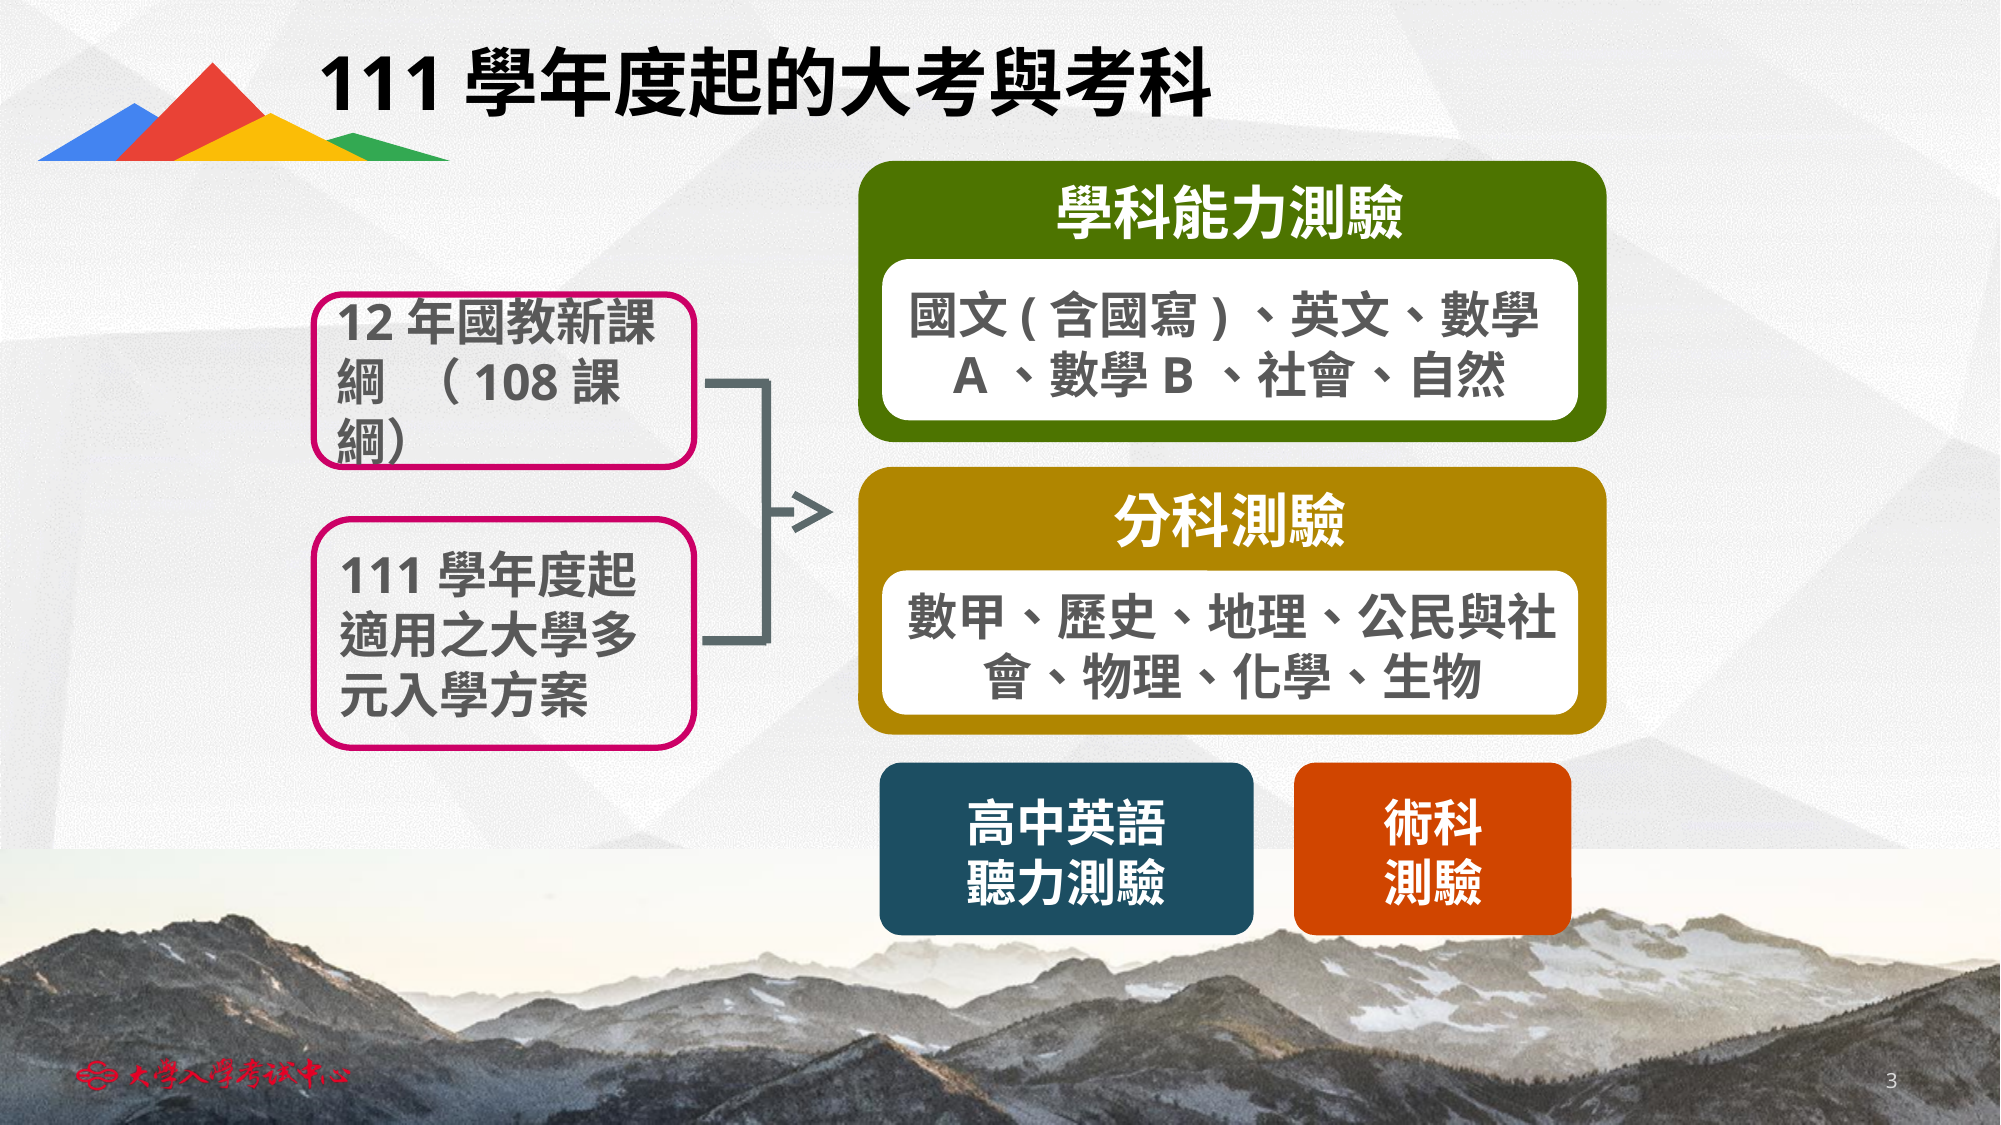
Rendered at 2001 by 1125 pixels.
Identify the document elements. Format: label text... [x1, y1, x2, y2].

text_box 高中英語 聽力測驗 [905, 783, 1228, 919]
text_box [858, 160, 1607, 443]
text_box [37, 62, 451, 161]
text_box 分科測驗 [1012, 476, 1448, 562]
text_box 3 [1849, 1049, 1913, 1110]
text_box [879, 762, 1254, 936]
text_box 111學年度起的大考與考科 [302, 27, 1229, 133]
text_box 111學年度起適用之大學多元入學方案 [313, 519, 695, 748]
text_box 數甲、歷史、地理、公民與社會、物理、化學、生物 [886, 578, 1579, 714]
text_box [1294, 762, 1572, 936]
text_box 國文(含國寫)、英文、數學A、數學B、社會、自然 [882, 276, 1579, 412]
picture [0, 0, 2001, 1125]
text_box 12年國教新課綱 （108課綱） [313, 294, 695, 467]
text_box [858, 466, 1607, 735]
text_box 學科能力測驗 [999, 169, 1461, 254]
text_box 術科 測驗 [1295, 783, 1572, 919]
